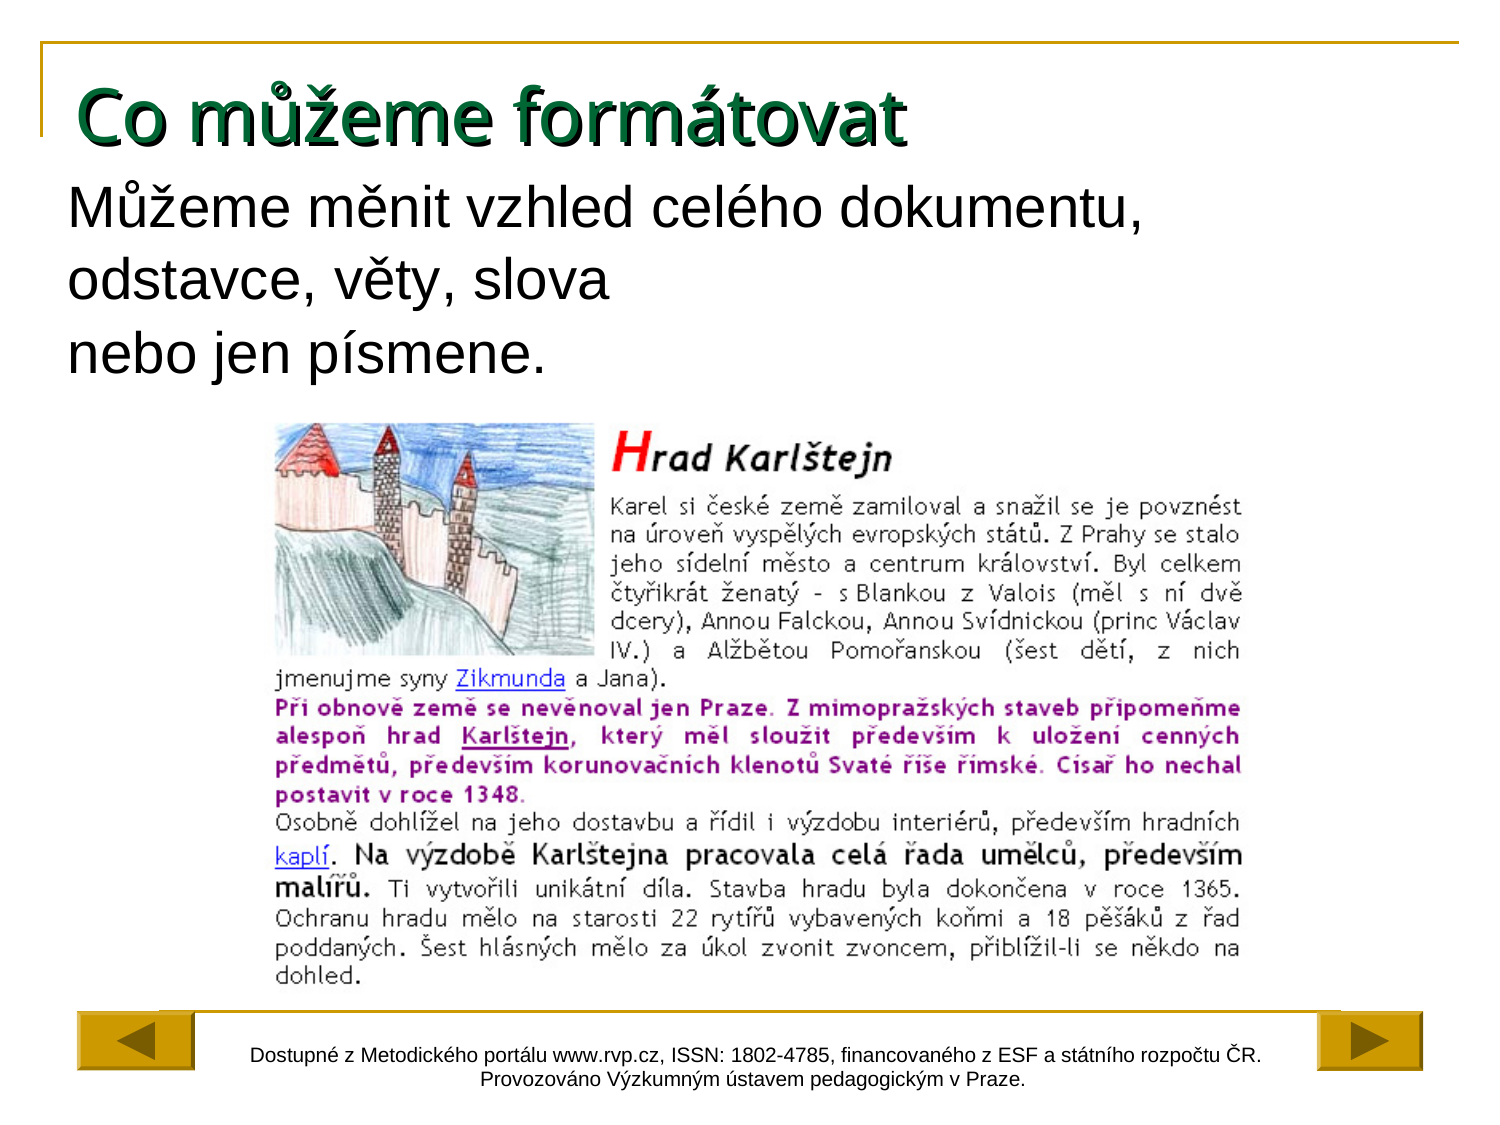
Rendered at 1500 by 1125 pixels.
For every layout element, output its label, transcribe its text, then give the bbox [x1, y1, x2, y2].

list Můžeme měnit vzhled celého dokumentu, odstavce, věty, slova nebo jen písmene. [53, 172, 1447, 565]
title Co můžeme formátovat [59, 54, 1398, 172]
text_box [1318, 1011, 1424, 1071]
picture [264, 411, 1256, 998]
text_box [78, 1011, 195, 1071]
